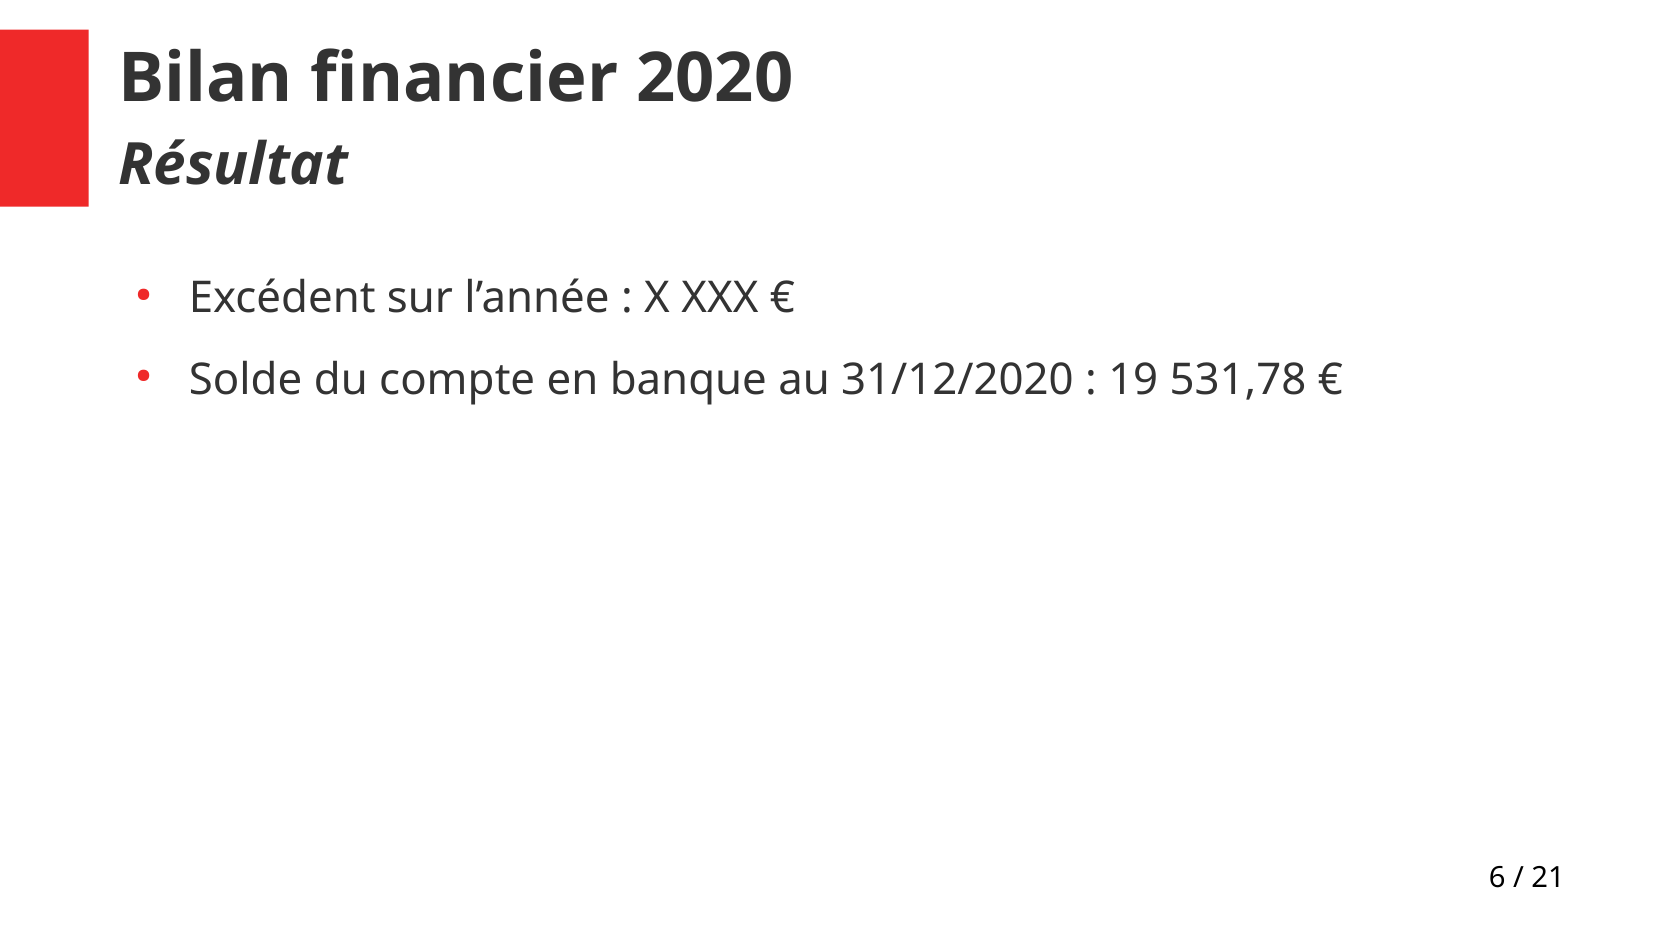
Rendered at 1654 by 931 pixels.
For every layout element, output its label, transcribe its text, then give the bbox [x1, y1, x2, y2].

list Excédent sur l’année : X XXX € Solde du compte en banque au 31/12/2020 : 19 531,78 € [118, 265, 1536, 806]
title Bilan financier 2020 Résultat [118, 37, 1571, 193]
